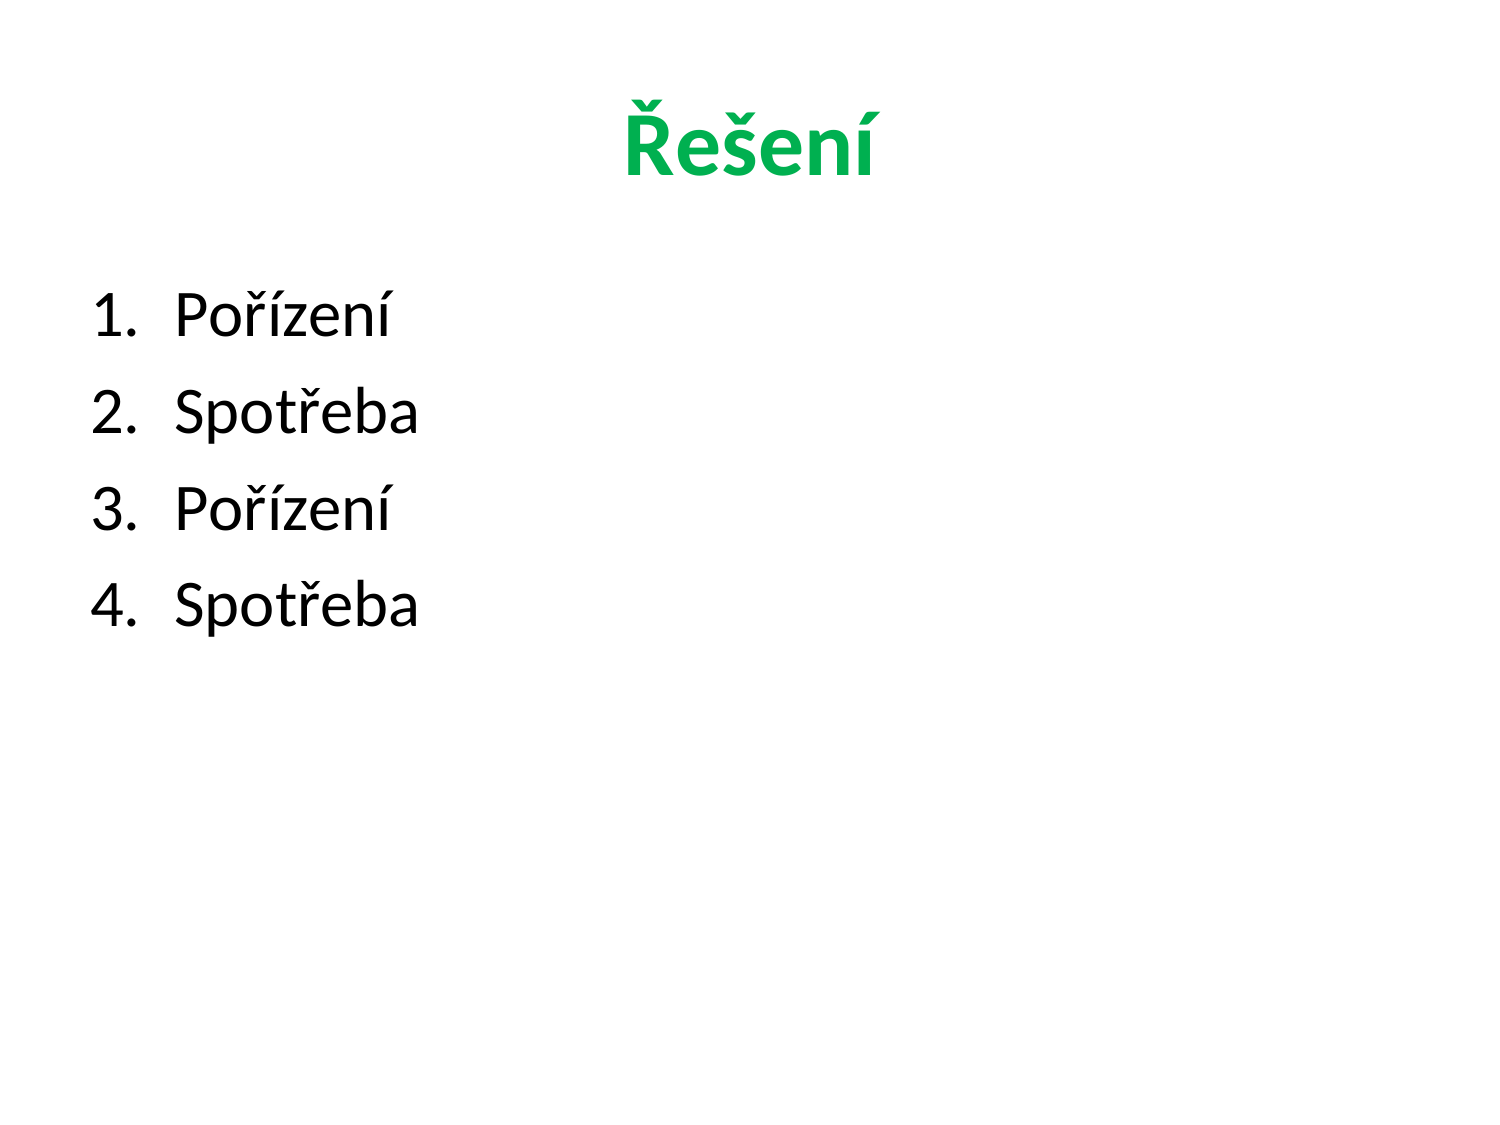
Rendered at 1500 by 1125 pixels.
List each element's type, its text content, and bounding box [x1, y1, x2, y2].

list Pořízení Spotřeba Pořízení Spotřeba [75, 262, 1426, 1006]
title Řešení [75, 45, 1426, 233]
